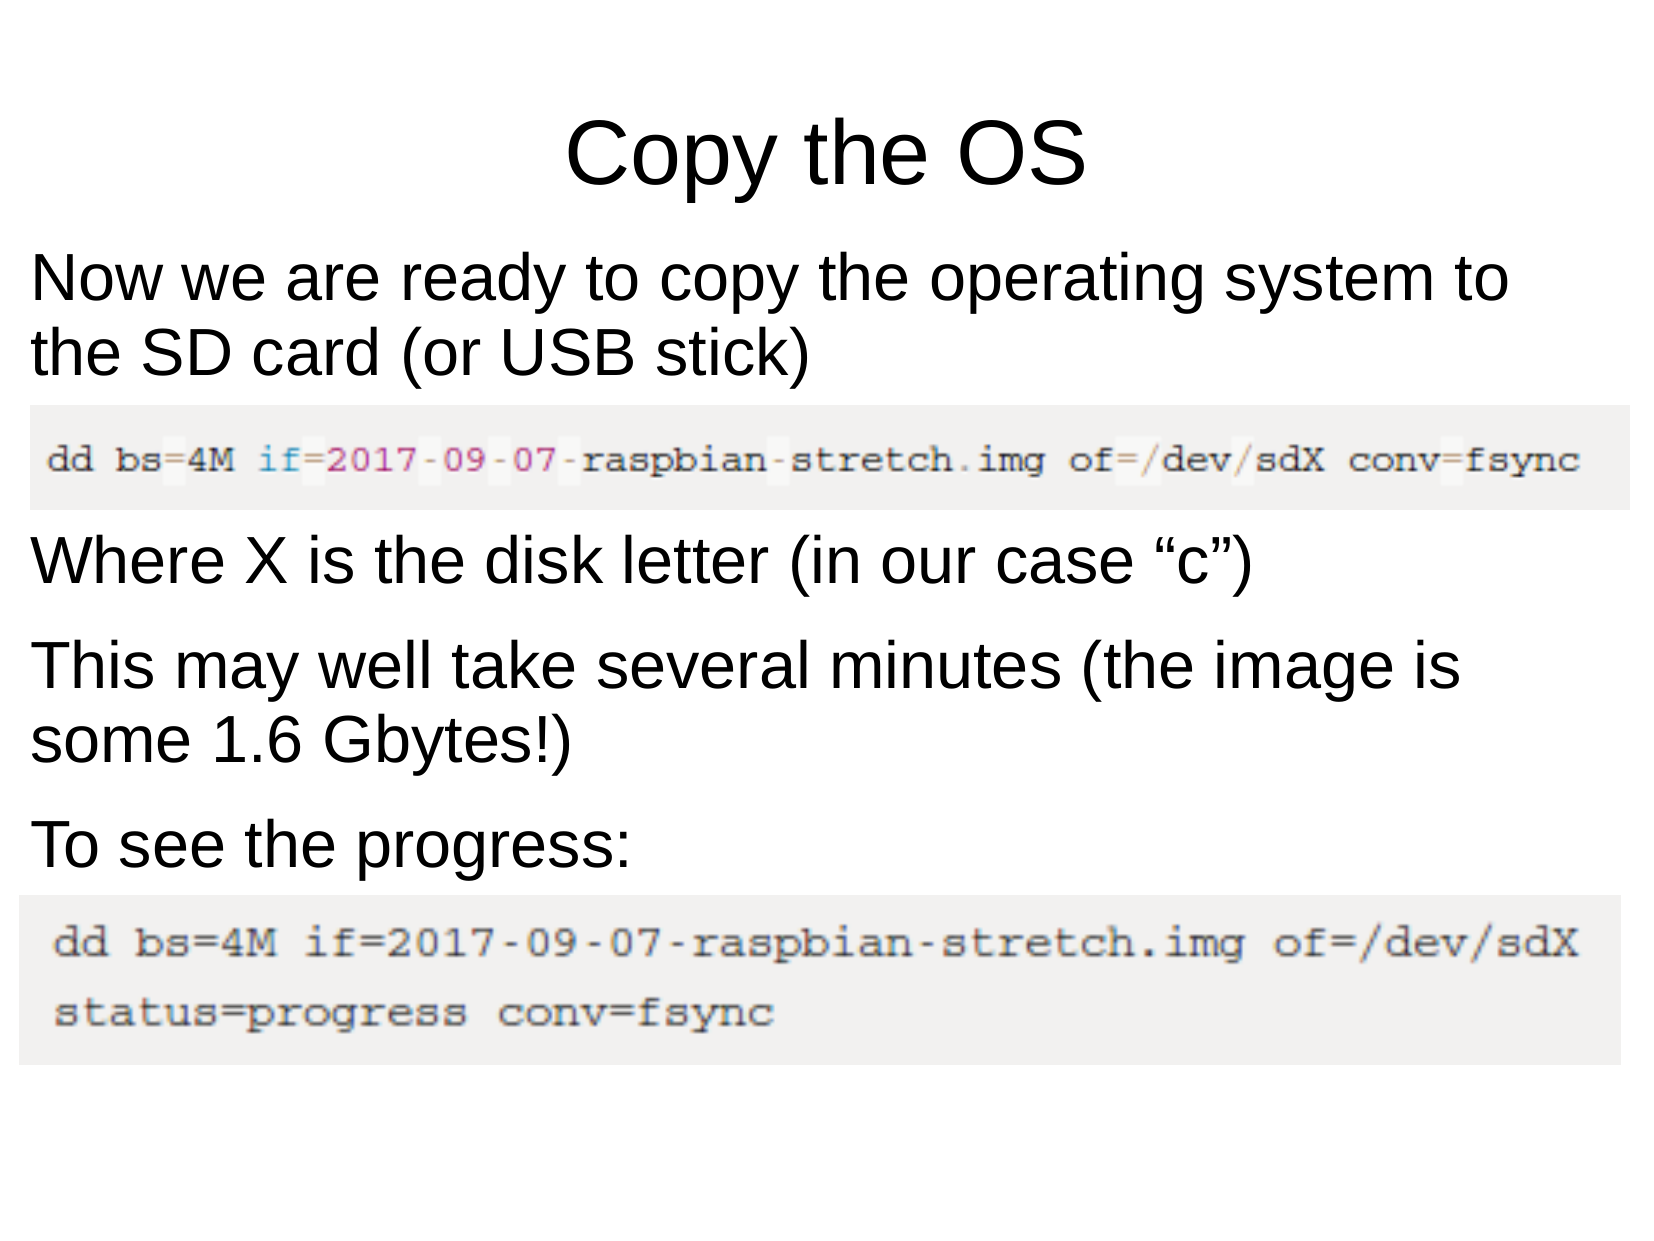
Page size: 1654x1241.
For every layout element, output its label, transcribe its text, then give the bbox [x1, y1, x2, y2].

picture [19, 895, 1621, 1066]
title Copy the OS [82, 49, 1571, 257]
list Now we are ready to copy the operating system to the SD card (or USB stick) Where X is the disk letter (in our case “c”) This may well take several minutes (the image is some 1.6 Gbytes!) To see the progress: [30, 240, 1556, 405]
list Now we are ready to copy the operating system to the SD card (or USB stick) Where X is the disk letter (in our case “c”) This may well take several minutes (the image is some 1.6 Gbytes!) To see the progress: [30, 511, 1556, 895]
picture [30, 405, 1630, 511]
